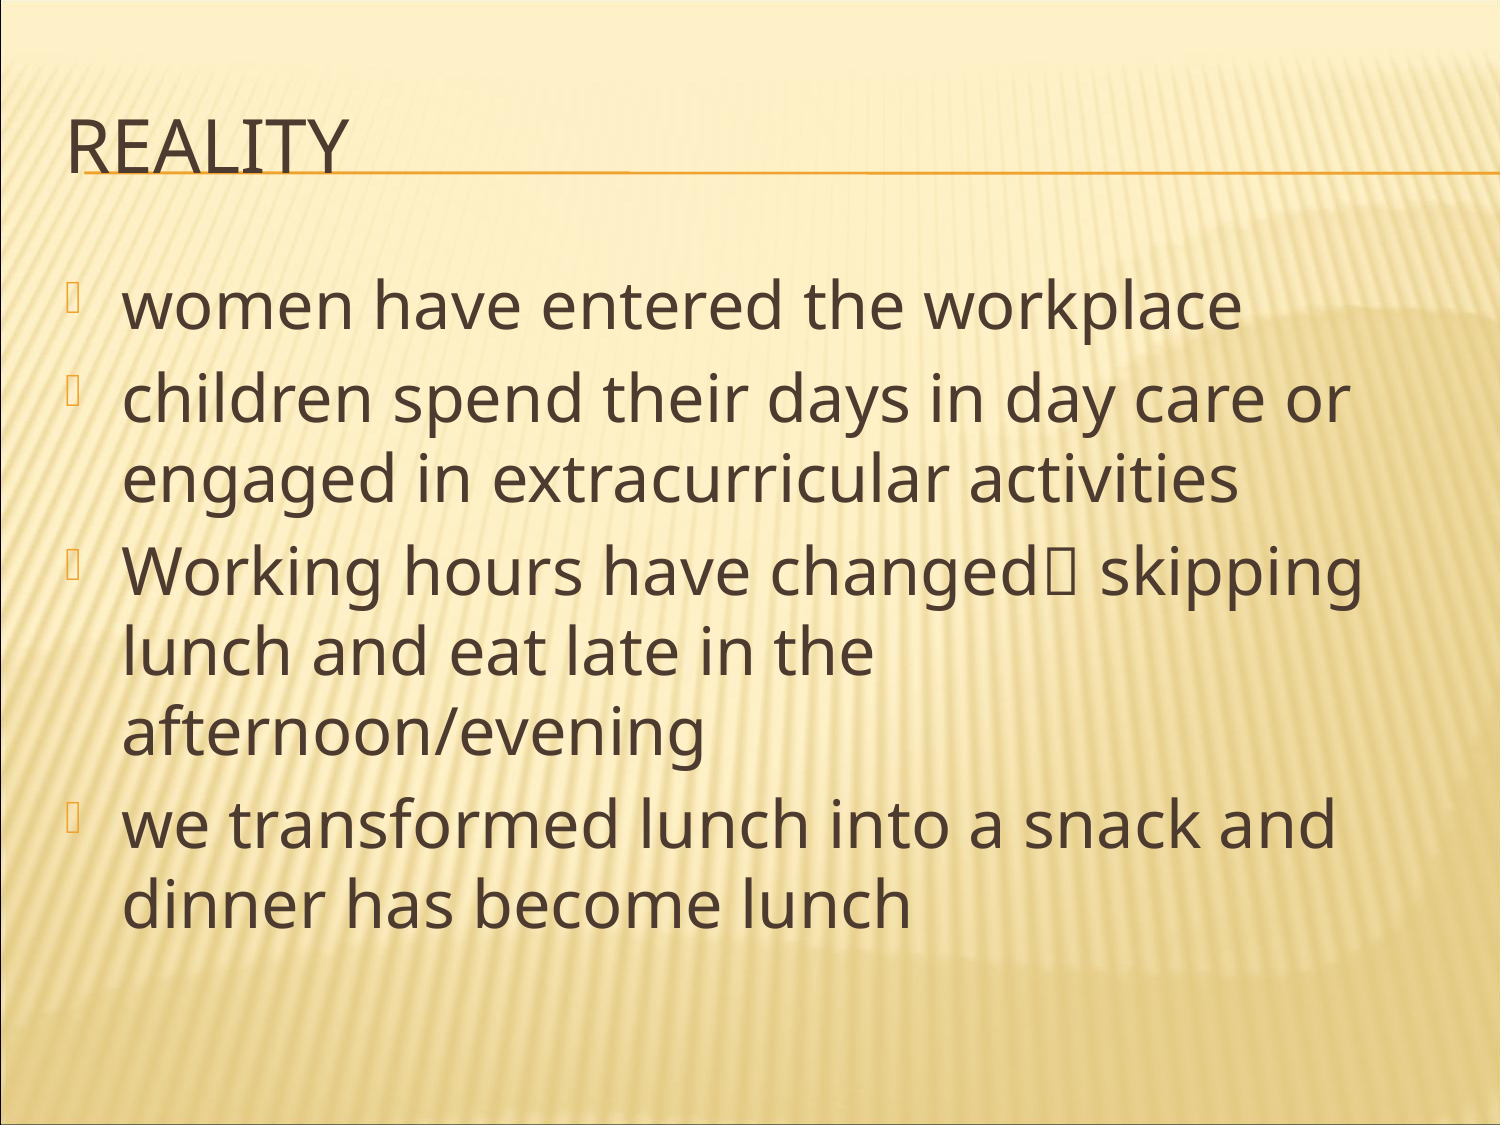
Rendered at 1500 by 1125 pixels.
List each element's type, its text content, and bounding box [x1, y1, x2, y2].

list women have entered the workplace children spend their days in day care or engaged in extracurricular activities Working hours have changed skipping lunch and eat late in the afternoon/evening we transformed lunch into a snack and dinner has become lunch [50, 254, 1475, 998]
picture [0, 0, 1500, 1125]
title reality [50, 75, 1475, 213]
